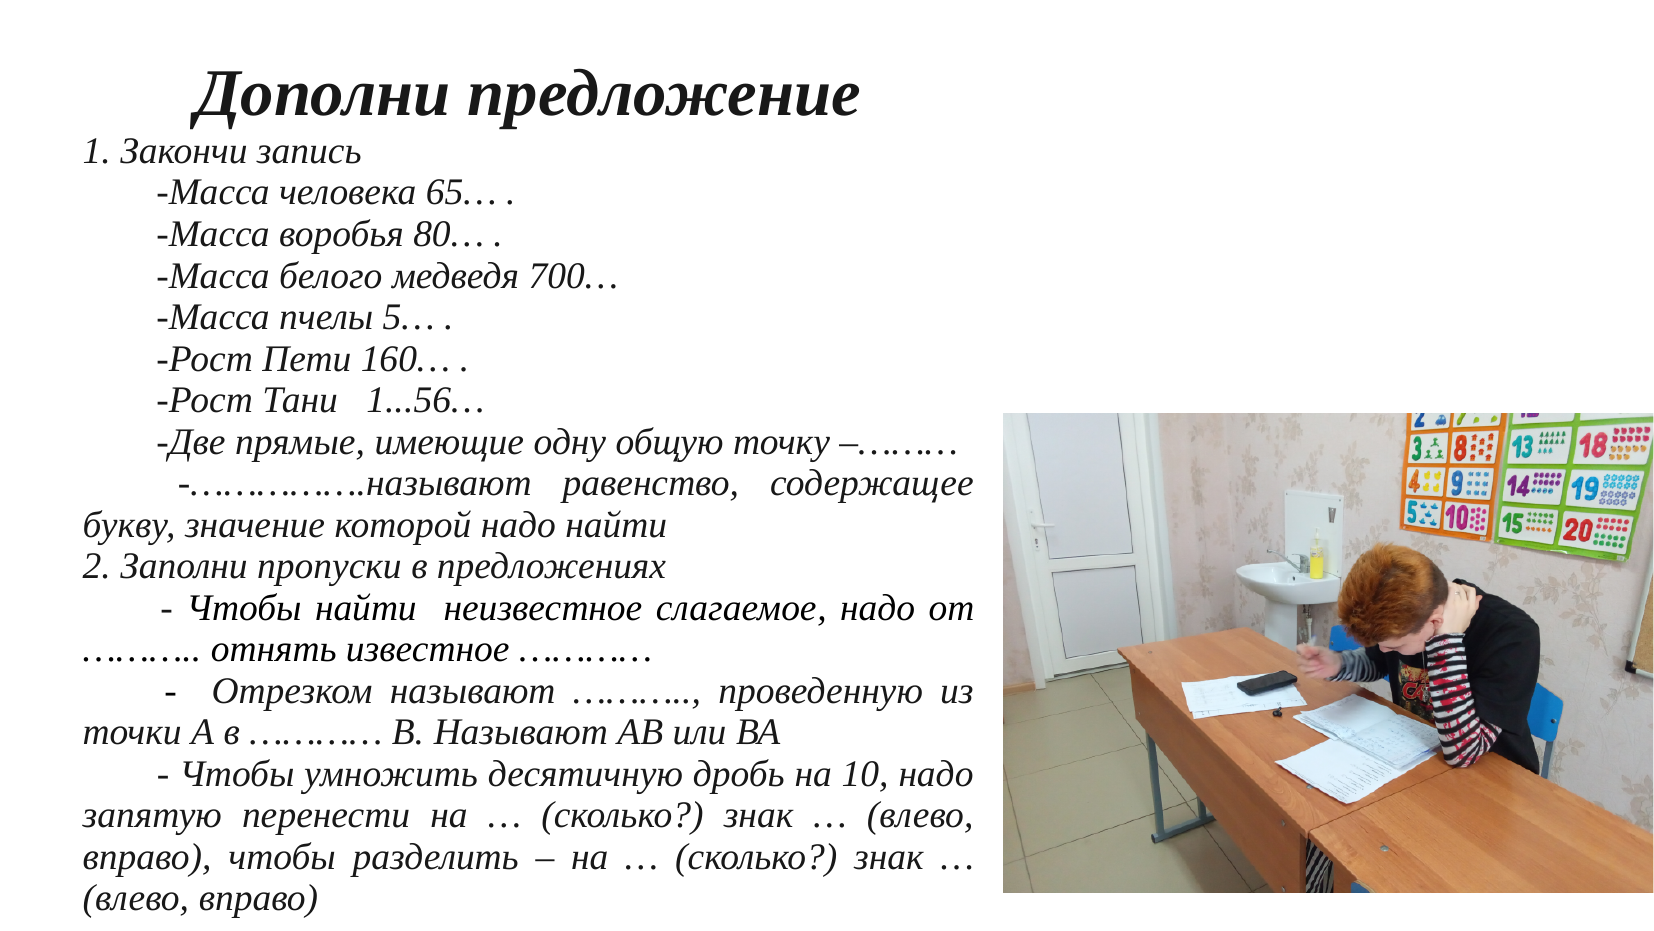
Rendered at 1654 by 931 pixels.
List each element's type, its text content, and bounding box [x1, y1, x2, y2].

subtitle Дополни предложение 1. Закончи запись -Масса человека 65… . -Масса воробья 80… . -Масса белого медведя 700… -Масса пчелы 5… . -Рост Пети 160… . -Рост Тани 1...56… -Две прямые, имеющие одну общую точку –……… -…………….называют равенство, содержащее букву, значение которой надо найти 2. Заполни пропуски в предложениях - Чтобы найти неизвестное слагаемое, надо от ……….. отнять известное ………… - Отрезком называют ……….., проведенную из точки А в ………… В. Называют АВ или ВА - Чтобы умножить десятичную дробь на 10, надо запятую перенести на … (сколько?) знак … (влево, вправо), чтобы разделить – на … (сколько?) знак … (влево, вправо) [82, 55, 975, 919]
picture [1003, 413, 1654, 893]
